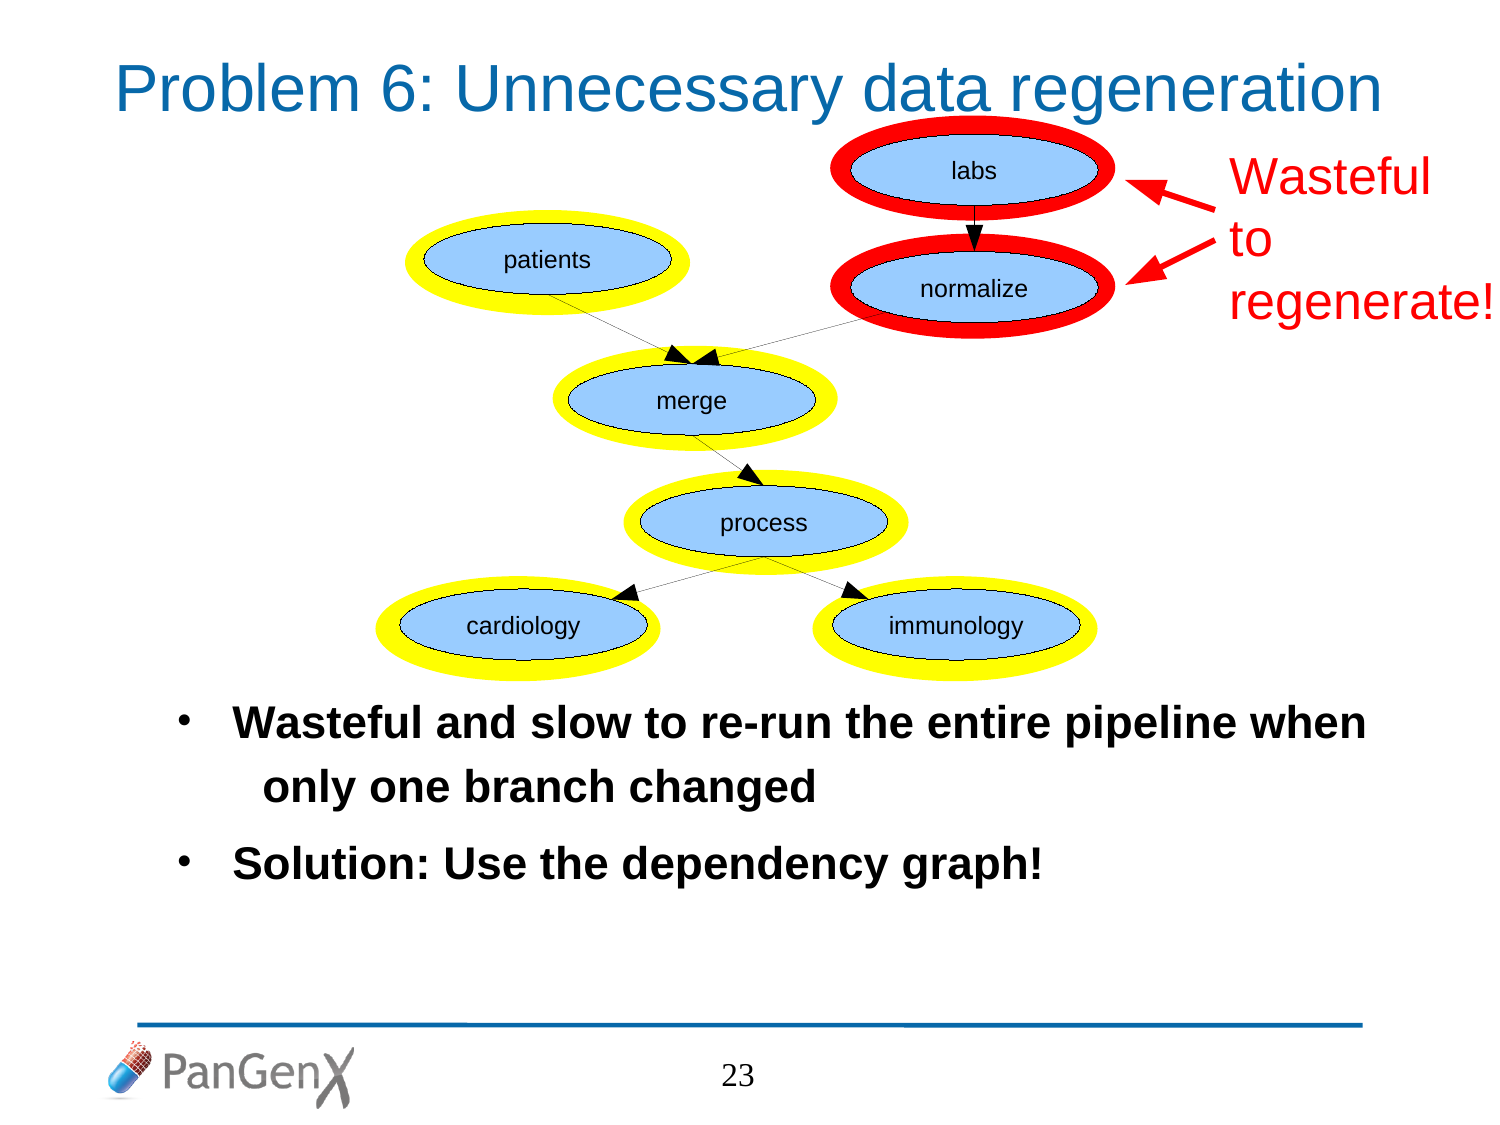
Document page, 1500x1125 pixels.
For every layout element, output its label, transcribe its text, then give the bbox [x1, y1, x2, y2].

text_box [975, 149, 1116, 221]
text_box normalize [850, 251, 1099, 323]
text_box Wasteful to regenerate! [1215, 135, 1500, 338]
text_box [862, 233, 1116, 339]
text_box labs [850, 134, 1099, 206]
text_box patients [423, 223, 672, 295]
text_box merge [568, 364, 816, 436]
text_box [830, 233, 973, 319]
text_box [754, 469, 909, 573]
picture [89, 1041, 354, 1109]
text_box [405, 210, 691, 316]
title Problem 6: Unnecessary data regeneration [0, 6, 1500, 149]
text_box immunology [832, 588, 1081, 661]
text_box process [640, 485, 888, 557]
list Wasteful and slow to re-run the entire pipeline when only one branch changed Solution: Use the dependency graph! [153, 675, 1426, 1021]
text_box [695, 349, 838, 451]
text_box [375, 576, 661, 675]
text_box [714, 558, 803, 575]
text_box [830, 149, 974, 221]
text_box [812, 576, 1098, 675]
text_box [675, 345, 744, 363]
text_box cardiology [399, 588, 648, 661]
text_box [623, 470, 759, 571]
text_box [552, 347, 712, 451]
text_box [659, 346, 670, 351]
